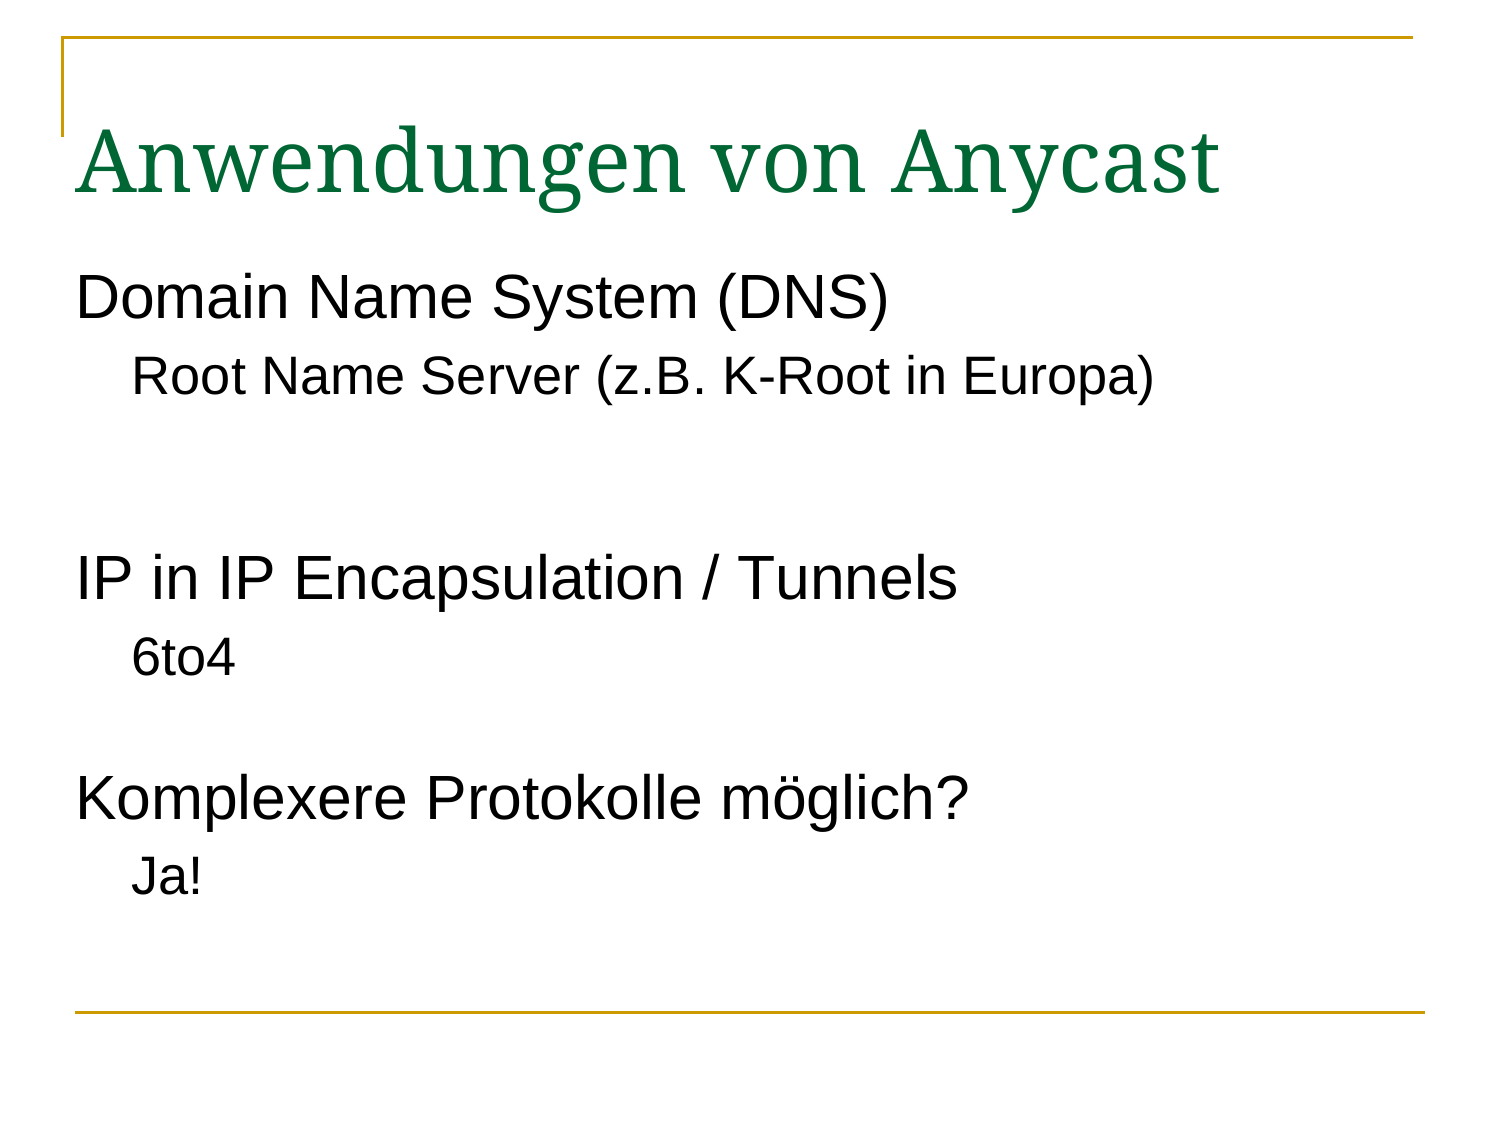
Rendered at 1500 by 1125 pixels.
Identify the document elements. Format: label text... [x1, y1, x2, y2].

title Anwendungen von Anycast [75, 52, 1426, 262]
list Domain Name System (DNS) Root Name Server (z.B. K-Root in Europa) IP in IP Encapsulation / Tunnels 6to4 Komplexere Protokolle möglich? Ja! [75, 262, 1426, 991]
